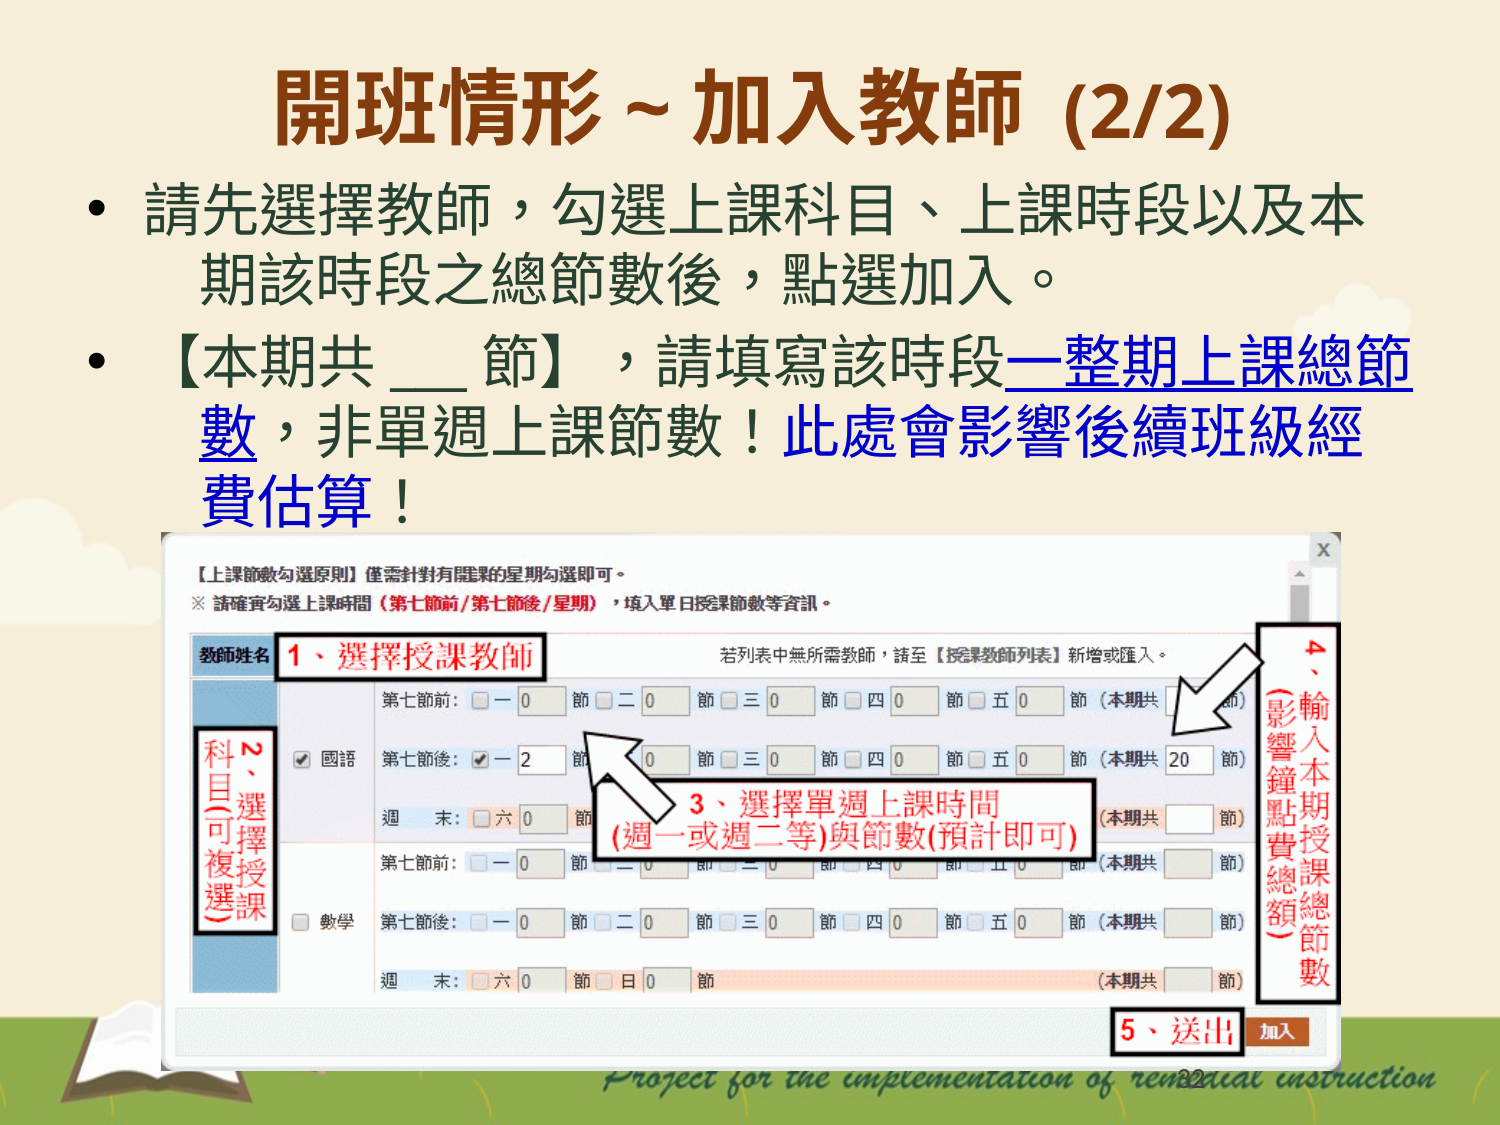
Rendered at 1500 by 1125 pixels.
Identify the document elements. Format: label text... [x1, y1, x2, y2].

title 開班情形~加入教師 (2/2) [13, 45, 1491, 178]
text_box [1161, 1046, 1499, 1107]
picture [161, 533, 1341, 1071]
text_box 請先選擇教師，勾選上課科目、上課時段以及本期該時段之總節數後，點選加入。 【本期共___節】，請填寫該時段一整期上課總節數，非單週上課節數！此處會影響後續班級經費估算！ [72, 178, 1430, 543]
